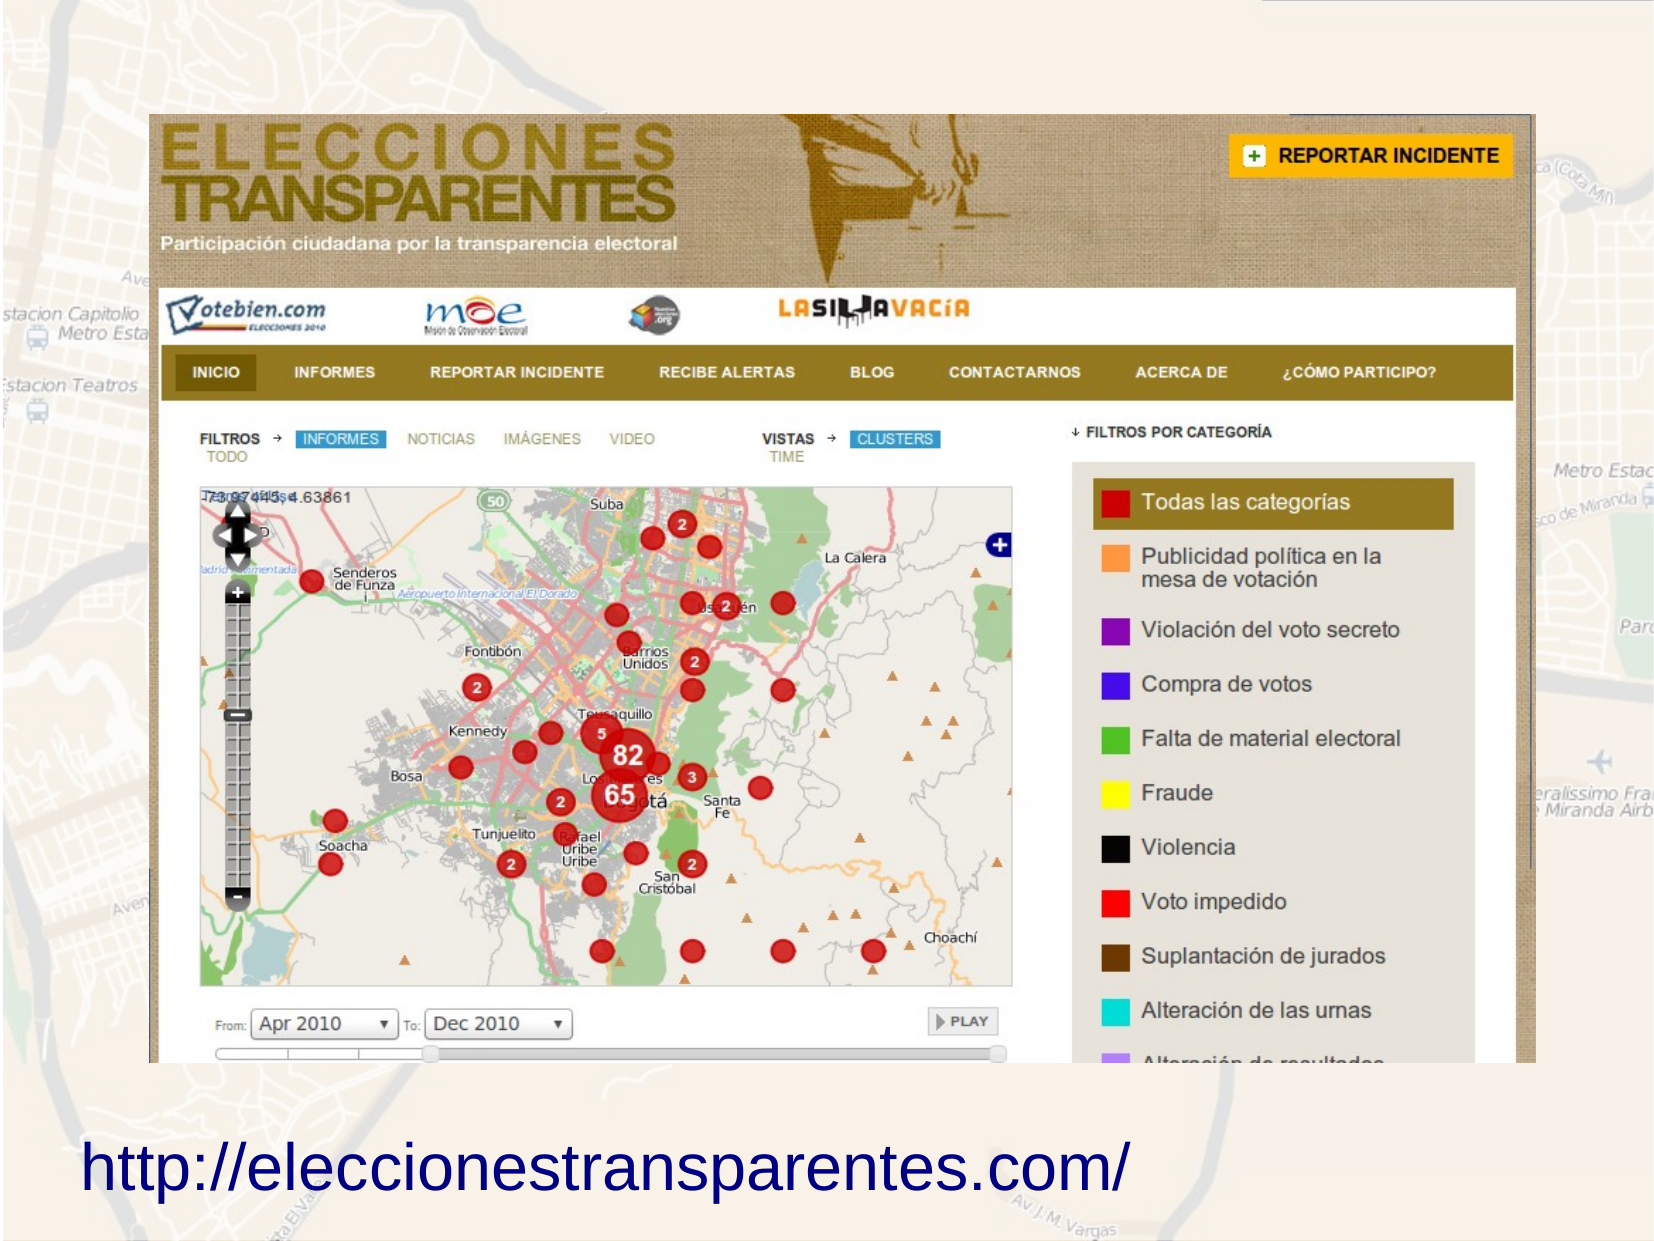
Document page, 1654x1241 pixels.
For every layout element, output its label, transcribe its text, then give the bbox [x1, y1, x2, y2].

text_box http://eleccionestransparentes.com/ [65, 1122, 1152, 1212]
picture [149, 114, 1536, 1063]
